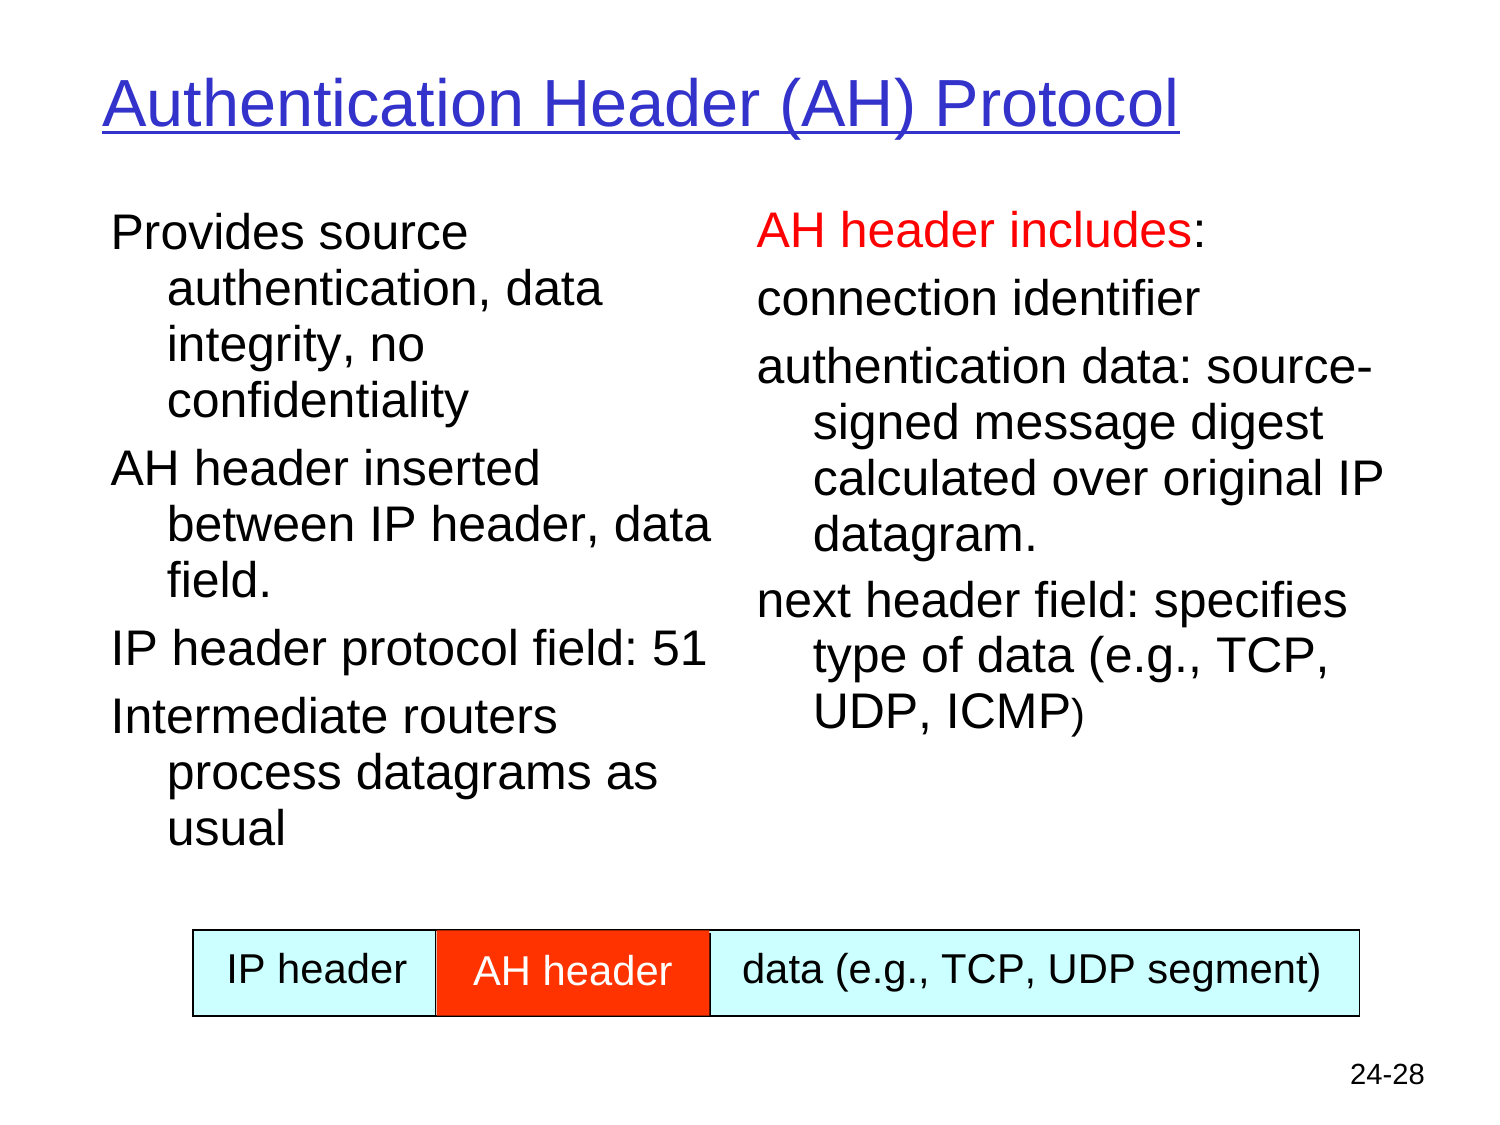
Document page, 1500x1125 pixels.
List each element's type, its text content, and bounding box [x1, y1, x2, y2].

title Authentication Header (AH) Protocol [87, 37, 1363, 171]
list AH header includes: connection identifier authentication data: source-signed message digest calculated over original IP datagram. next header field: specifies type of data (e.g., TCP, UDP, ICMP) [741, 194, 1431, 804]
text_box AH header [458, 940, 688, 1003]
text_box [192, 930, 1360, 1016]
text_box IP header [211, 938, 423, 1001]
text_box data (e.g., TCP, UDP segment) [727, 938, 1337, 1001]
list Provides source authentication, data integrity, no confidentiality AH header inserted between IP header, data field. IP header protocol field: 51 Intermediate routers process datagrams as usual [95, 197, 752, 919]
